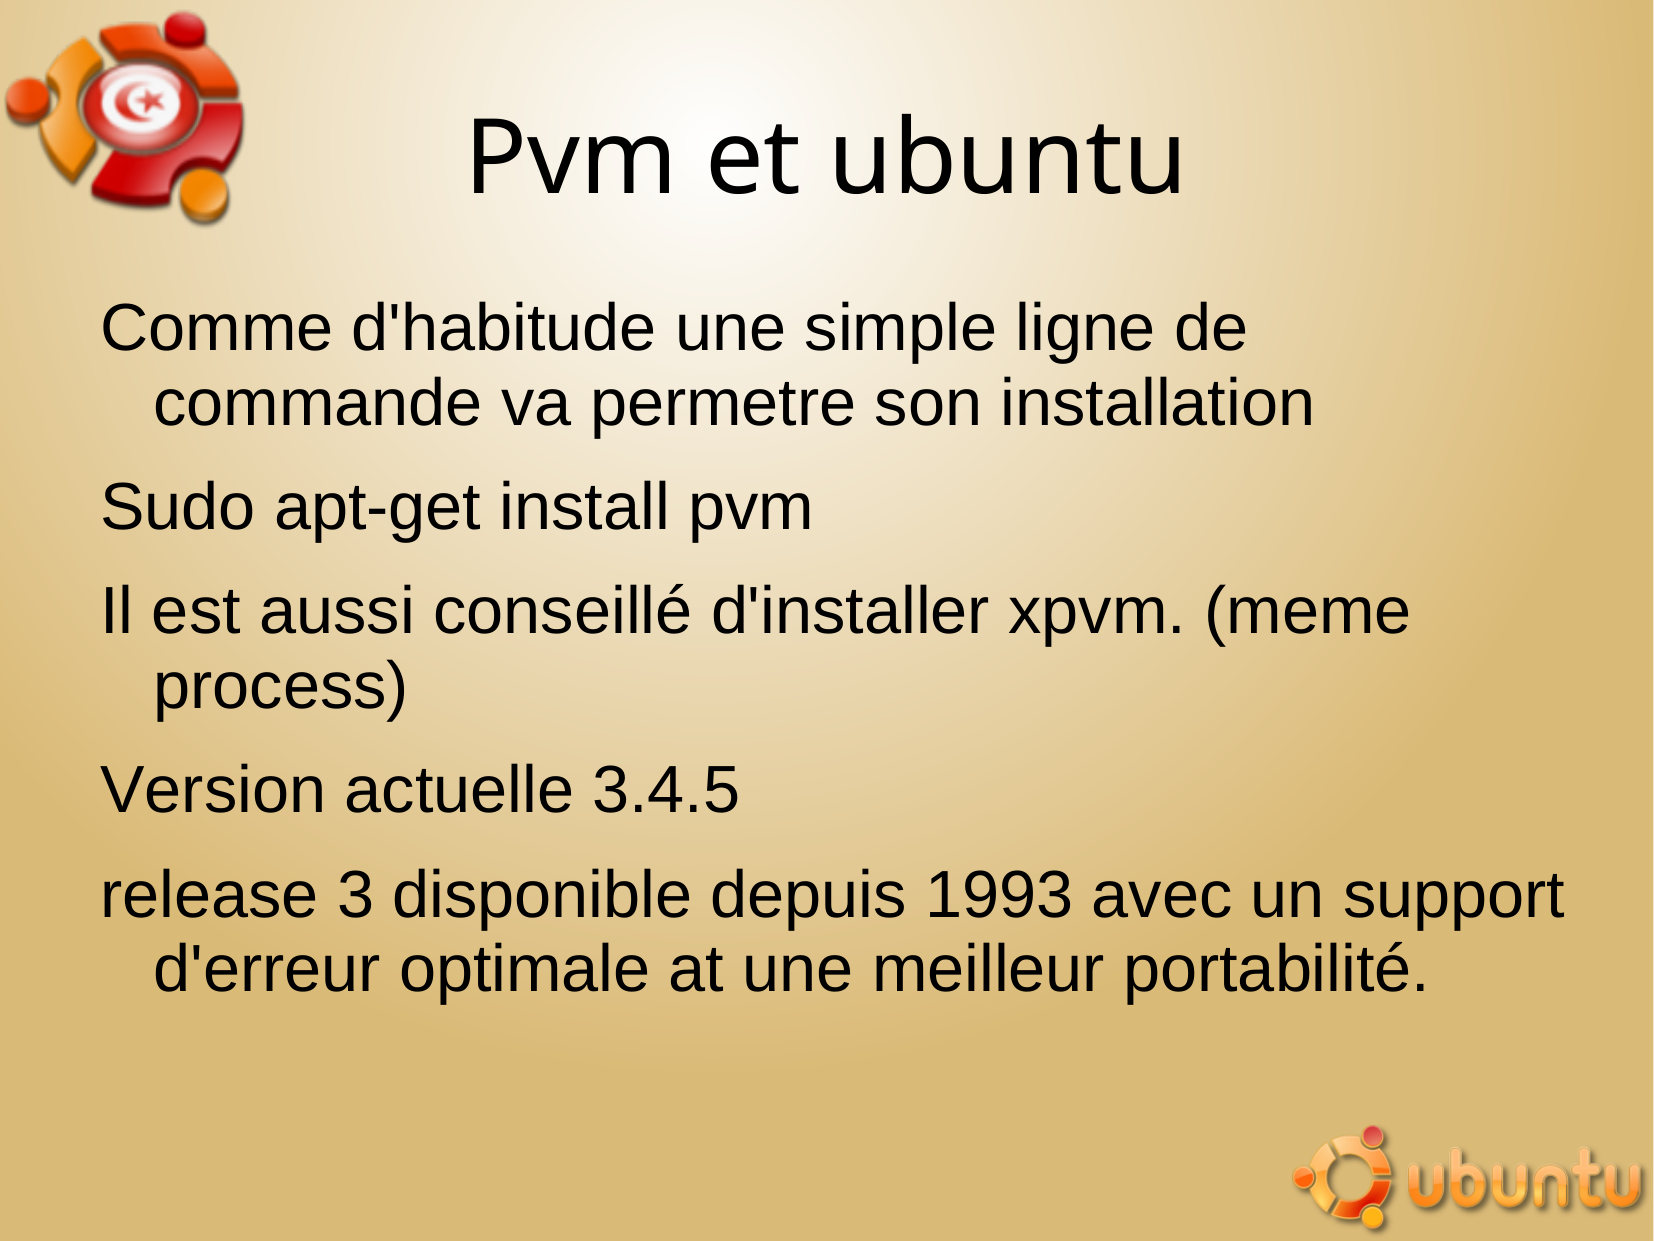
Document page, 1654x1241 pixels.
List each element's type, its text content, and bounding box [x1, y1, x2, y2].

list Comme d'habitude une simple ligne de commande va permetre son installation Sudo apt-get install pvm Il est aussi conseillé d'installer xpvm. (meme process) Version actuelle 3.4.5 release 3 disponible depuis 1993 avec un support d'erreur optimale at une meilleur portabilité. [82, 290, 1571, 1241]
picture [0, 0, 1654, 1241]
title Pvm et ubuntu [82, 49, 1571, 257]
